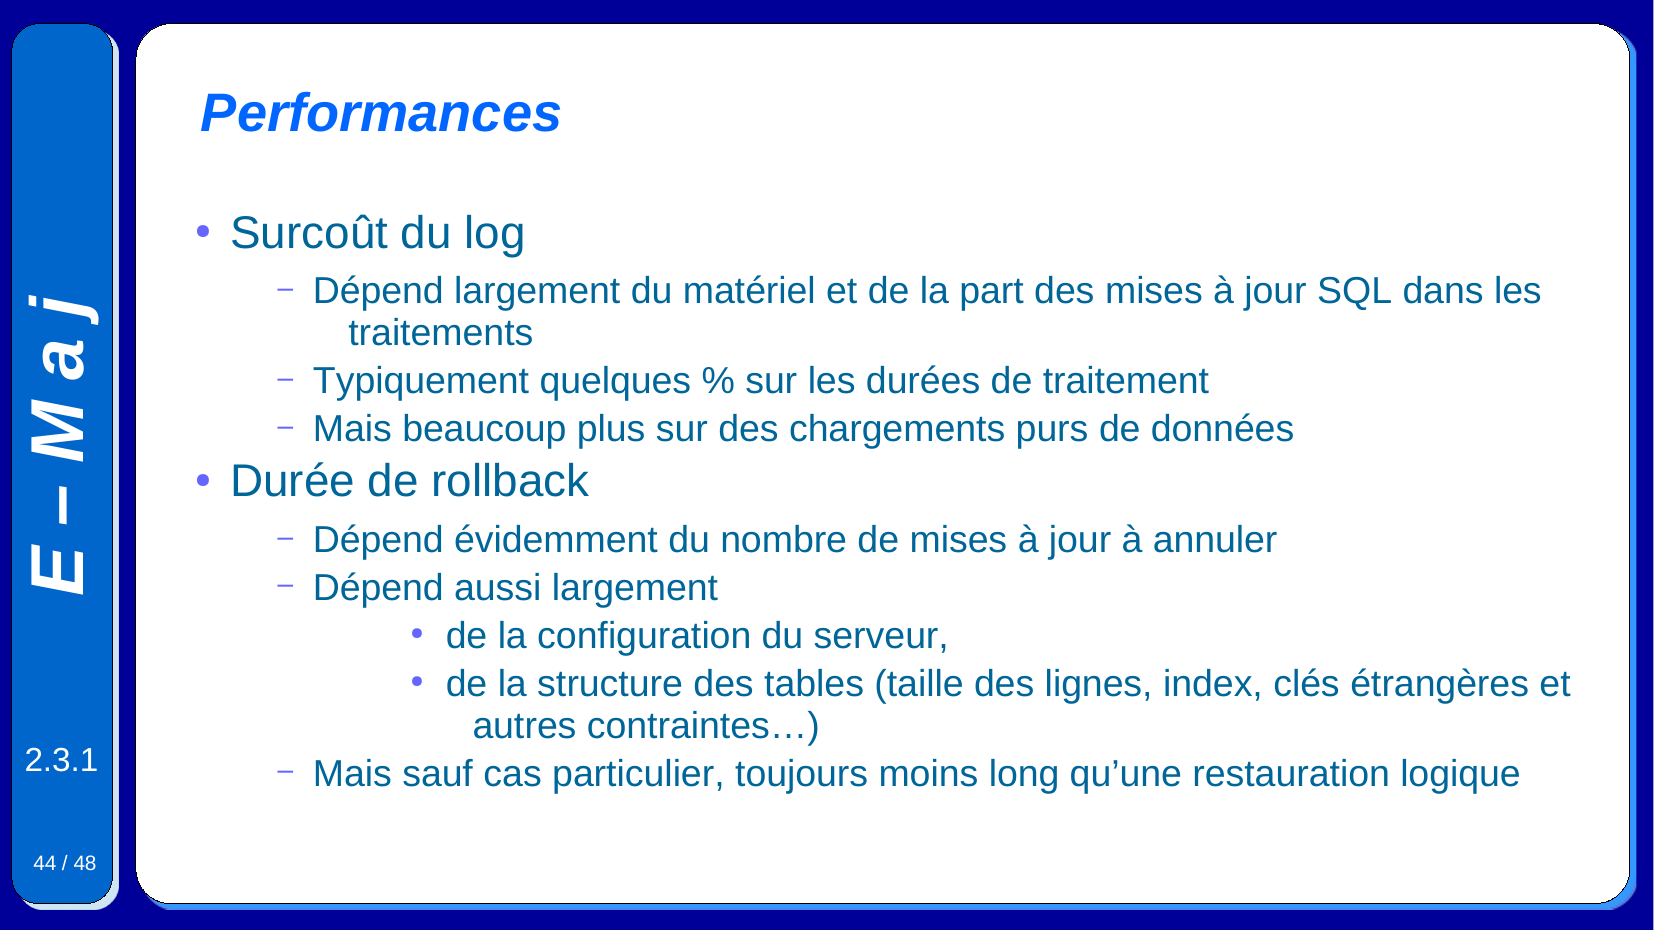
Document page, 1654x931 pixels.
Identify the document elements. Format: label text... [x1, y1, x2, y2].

title Performances [200, 34, 1575, 191]
list Surcoût du log Dépend largement du matériel et de la part des mises à jour SQL dans les traitements Typiquement quelques % sur les durées de traitement Mais beaucoup plus sur des chargements purs de données Durée de rollback Dépend évidemment du nombre de mises à jour à annuler Dépend aussi largement de la configuration du serveur, de la structure des tables (taille des lignes, index, clés étrangères et autres contraintes…) Mais sauf cas particulier, toujours moins long qu’une restauration logique [177, 206, 1587, 827]
